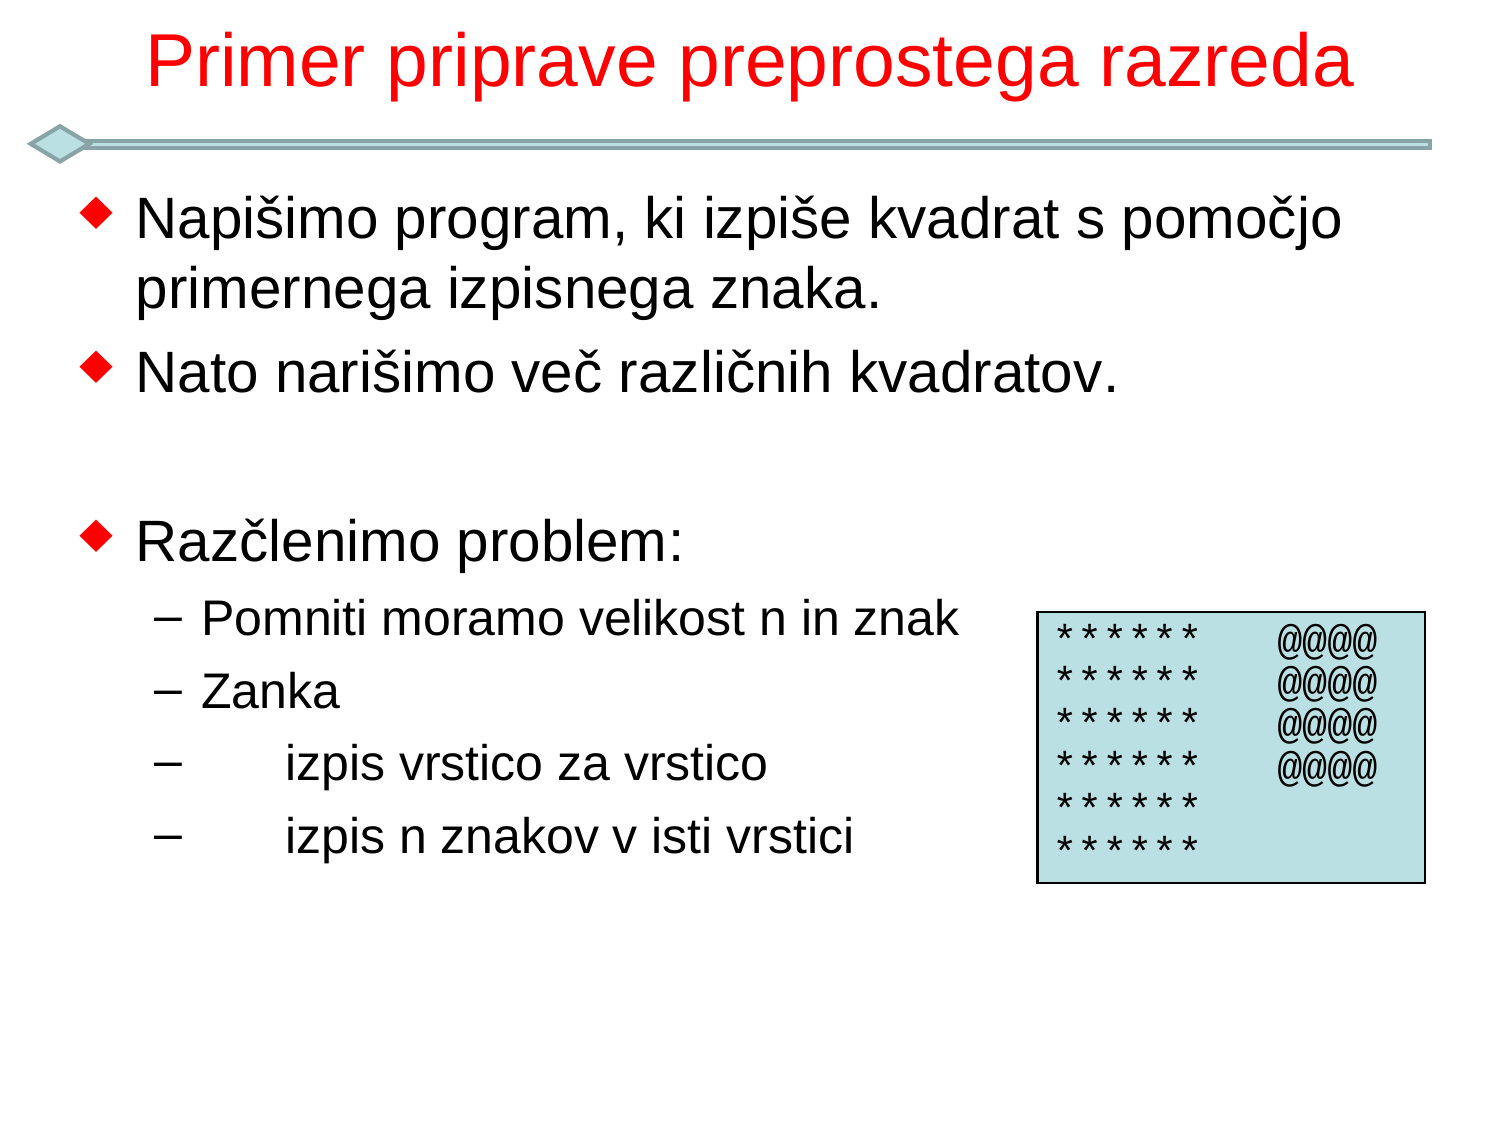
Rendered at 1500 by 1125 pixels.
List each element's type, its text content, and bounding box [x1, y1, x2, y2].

title Primer priprave preprostega razreda [0, 0, 1500, 114]
text_box ****** @@@@ ****** @@@@ ****** @@@@ ****** @@@@ ****** ****** [1037, 612, 1426, 883]
list Napišimo program, ki izpiše kvadrat s pomočjo primernega izpisnega znaka. Nato narišimo več različnih kvadratov. Razčlenimo problem: Pomniti moramo velikost n in znak Zanka izpis vrstico za vrstico izpis n znakov v isti vrstici [64, 172, 1415, 916]
